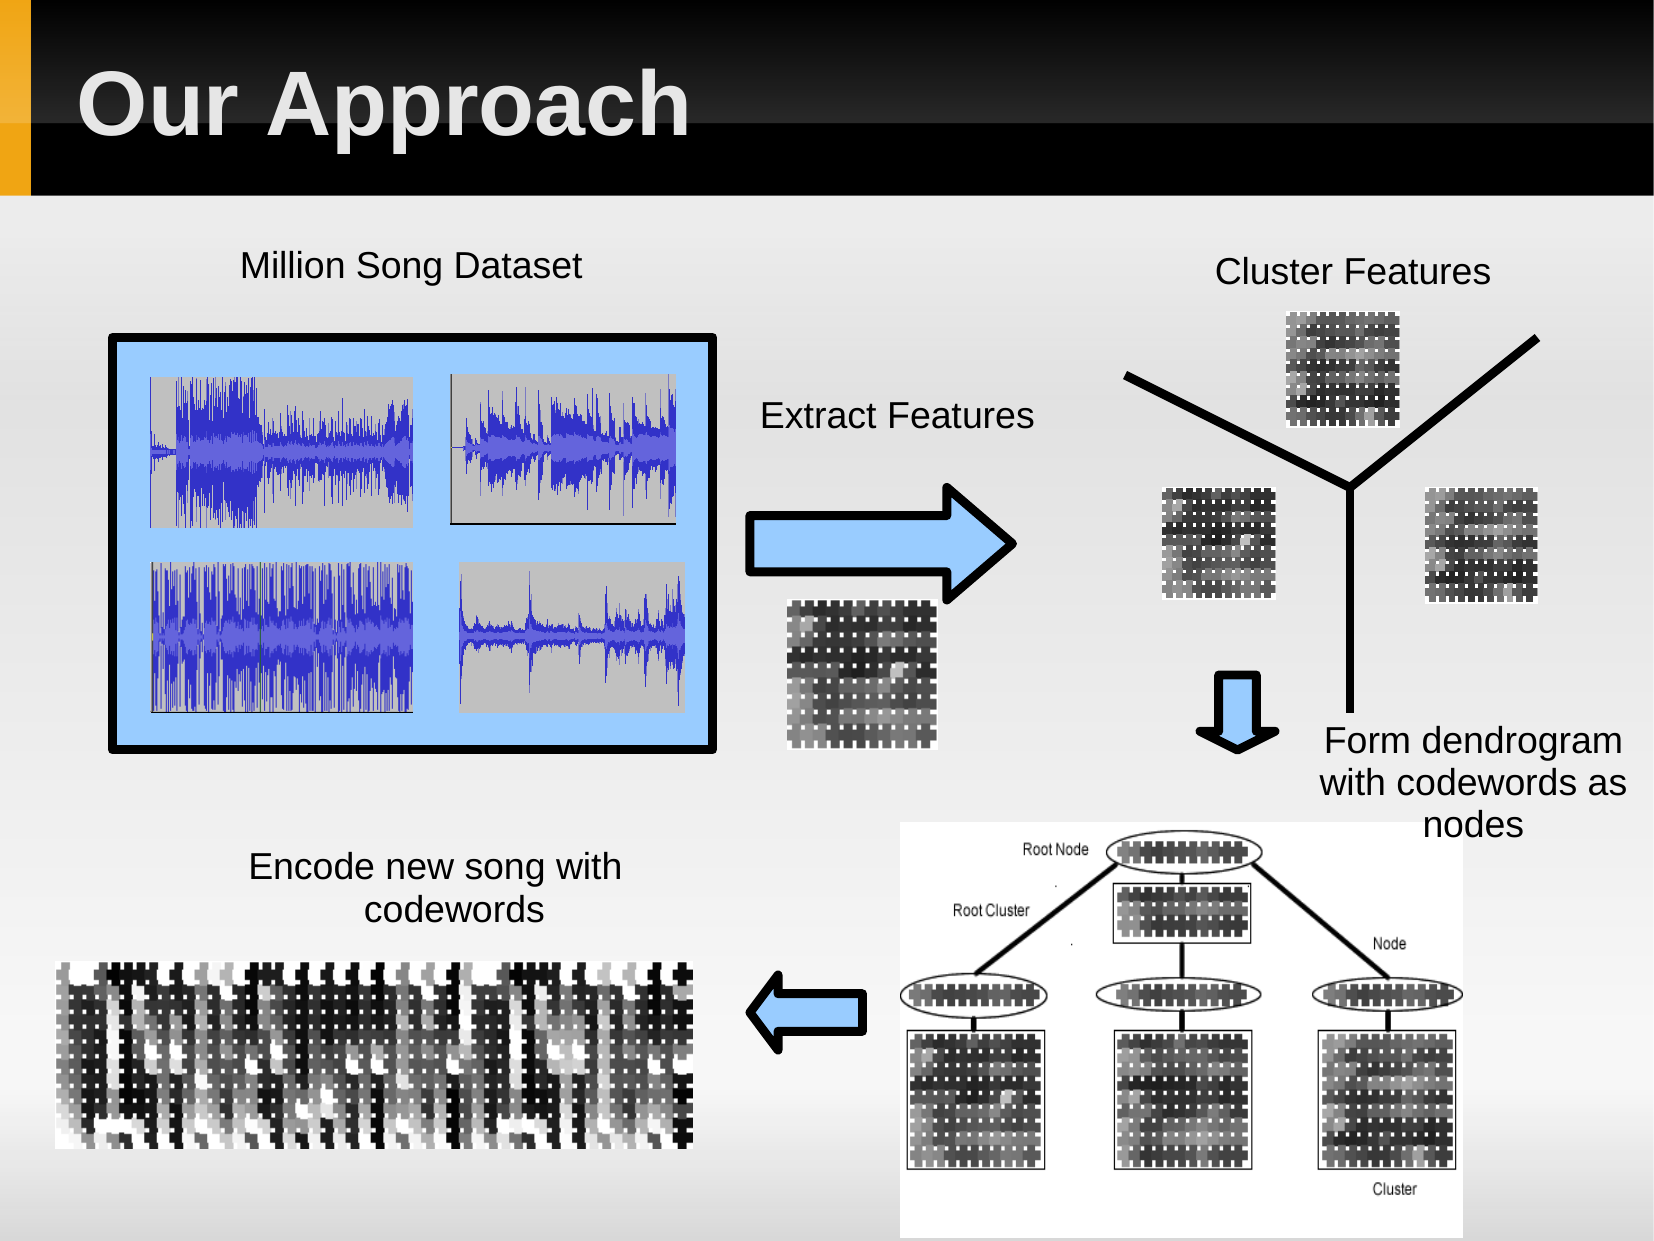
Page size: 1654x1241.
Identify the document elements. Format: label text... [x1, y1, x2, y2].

text_box [1200, 675, 1276, 751]
text_box [749, 975, 863, 1051]
text_box Extract Features [745, 386, 1051, 444]
text_box Form dendrogram with codewords as nodes [1304, 712, 1643, 854]
title Our Approach [76, 0, 1565, 208]
text_box [112, 337, 713, 750]
text_box [749, 487, 1013, 601]
text_box Million Song Dataset [225, 236, 601, 320]
text_box Encode new song with codewords [233, 838, 638, 938]
text_box Cluster Features [1200, 243, 1507, 301]
picture [0, 0, 1654, 1241]
